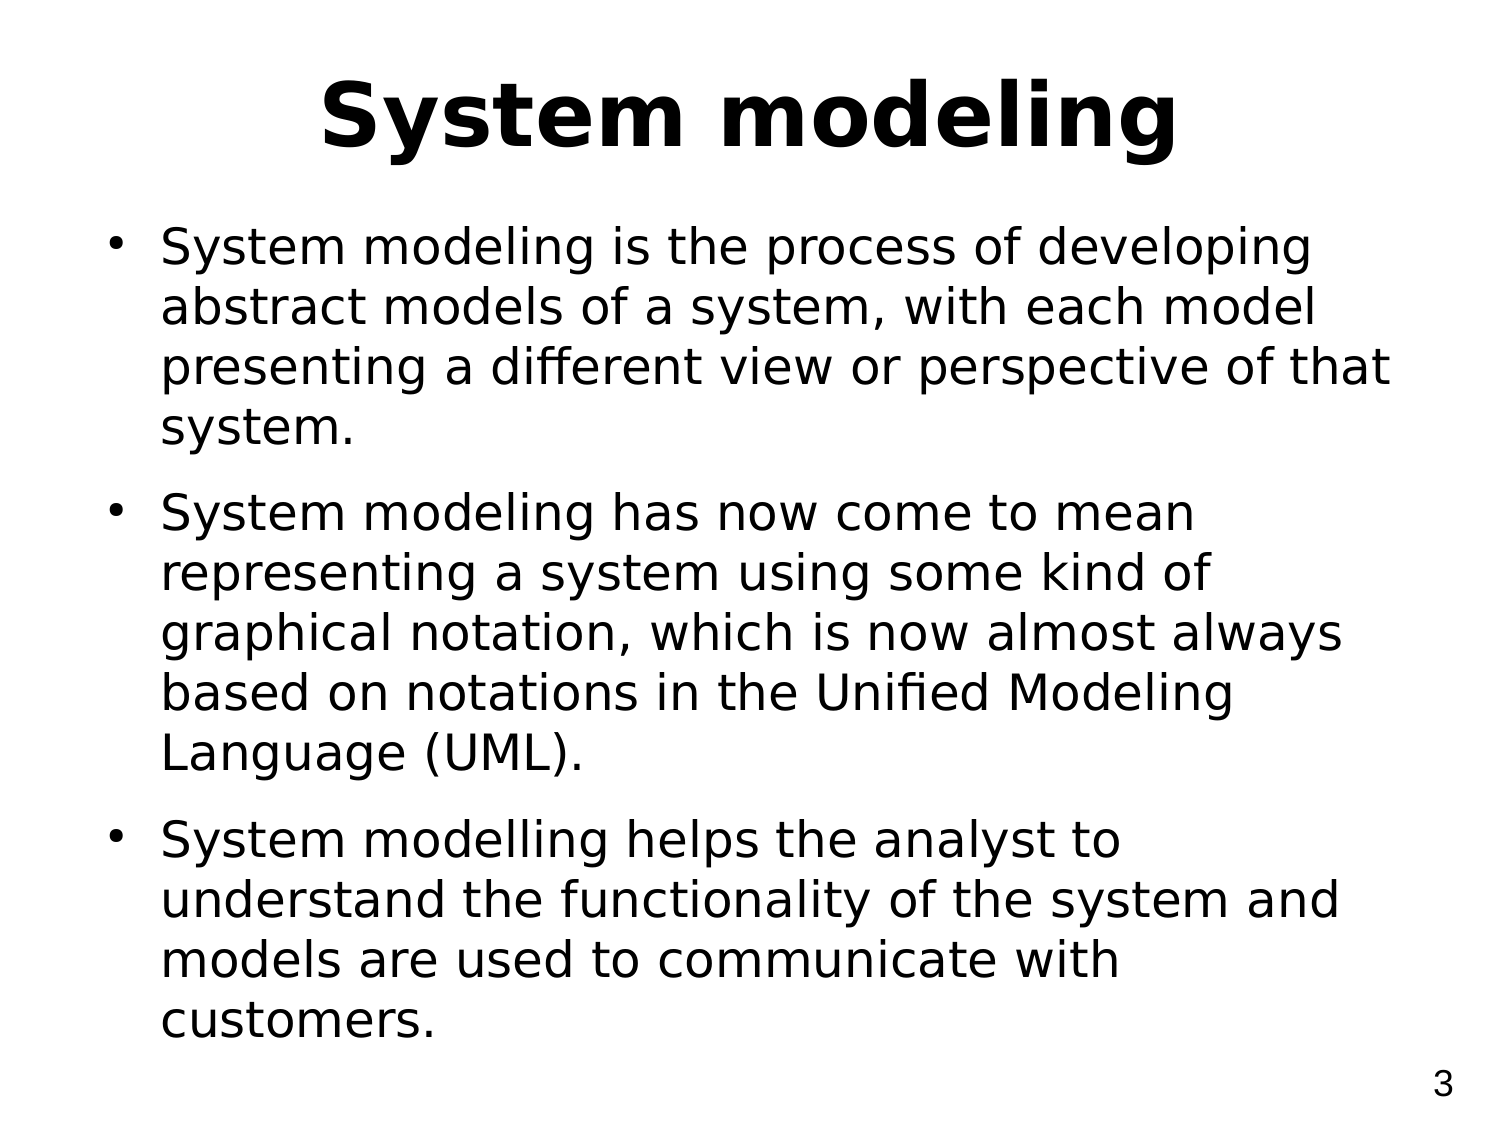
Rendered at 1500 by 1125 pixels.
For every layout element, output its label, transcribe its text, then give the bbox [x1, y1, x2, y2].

list System modeling is the process of developing abstract models of a system, with each model presenting a different view or perspective of that system. System modeling has now come to mean representing a system using some kind of graphical notation, which is now almost always based on notations in the Unified Modeling Language (UML). System modelling helps the analyst to understand the functionality of the system and models are used to communicate with customers. [75, 206, 1425, 1093]
title System modeling [75, 44, 1425, 177]
